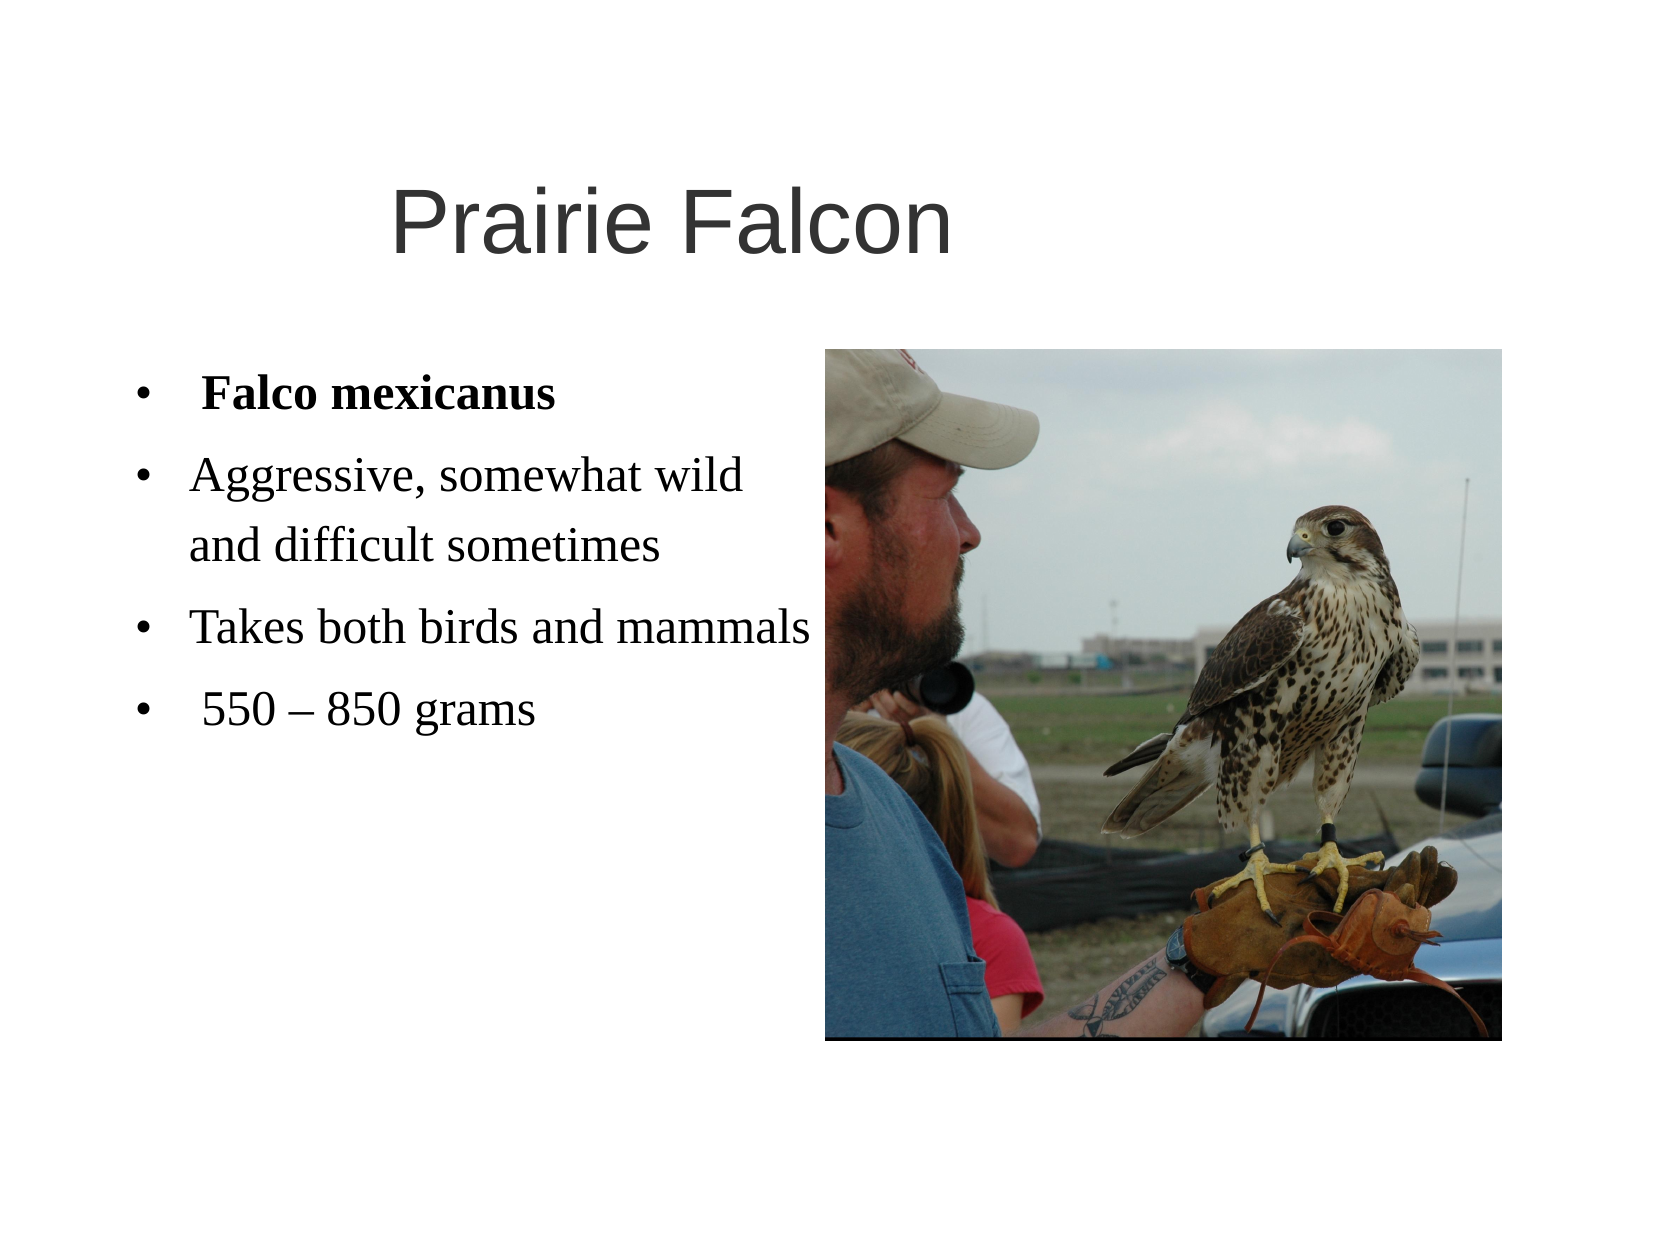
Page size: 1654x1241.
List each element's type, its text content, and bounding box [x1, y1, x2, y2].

list Falco mexicanus Aggressive, somewhat wild and difficult sometimes Takes both birds and mammals 550 – 850 grams [134, 350, 812, 842]
title Prairie Falcon ‏ [389, 145, 1220, 287]
picture [825, 349, 1502, 1041]
